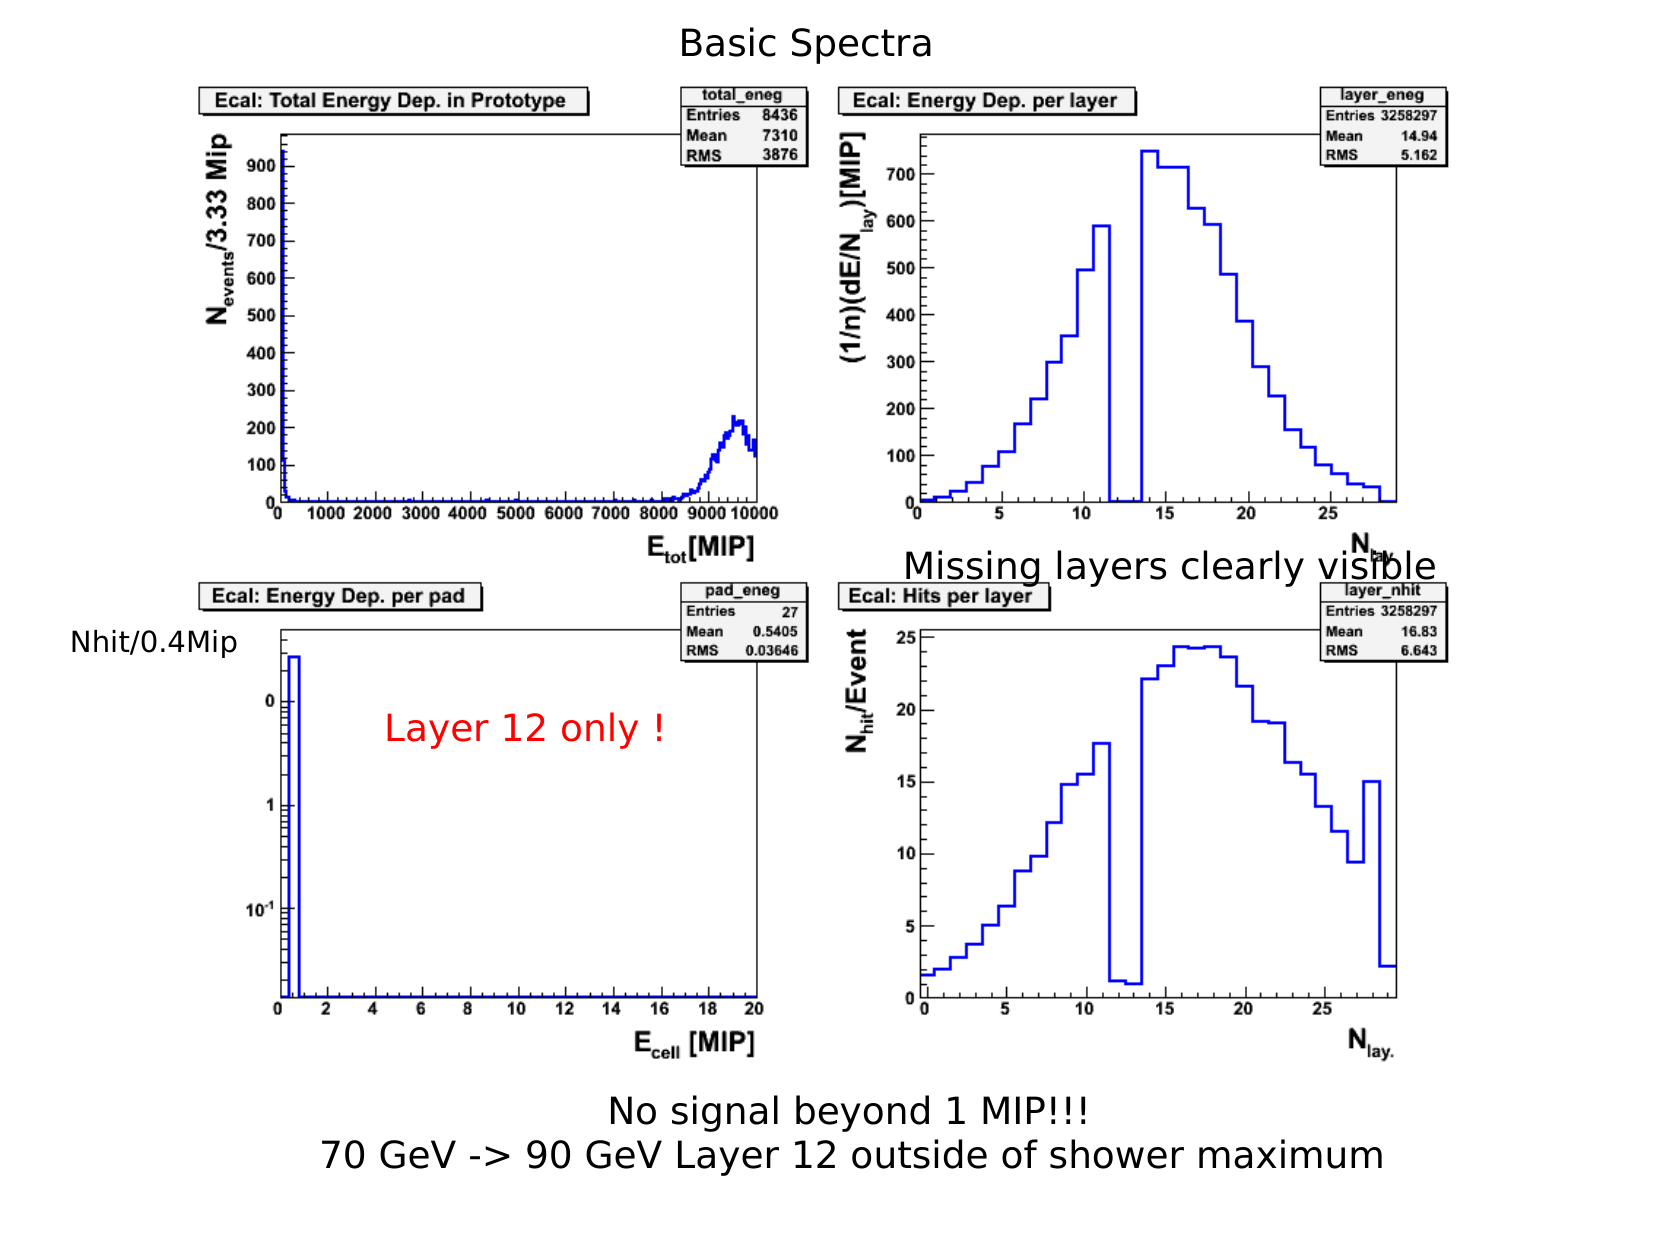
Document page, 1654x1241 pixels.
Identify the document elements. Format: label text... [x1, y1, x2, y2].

text_box Layer 12 only ! [369, 699, 676, 758]
picture [187, 81, 1466, 1072]
text_box Nhit/0.4Mip [55, 617, 253, 667]
text_box [187, 621, 263, 810]
text_box Basic Spectra [663, 13, 944, 73]
text_box Missing layers clearly visible [888, 537, 1441, 597]
text_box No signal beyond 1 MIP!!! 70 GeV -> 90 GeV Layer 12 outside of shower maximum [304, 1082, 1390, 1185]
